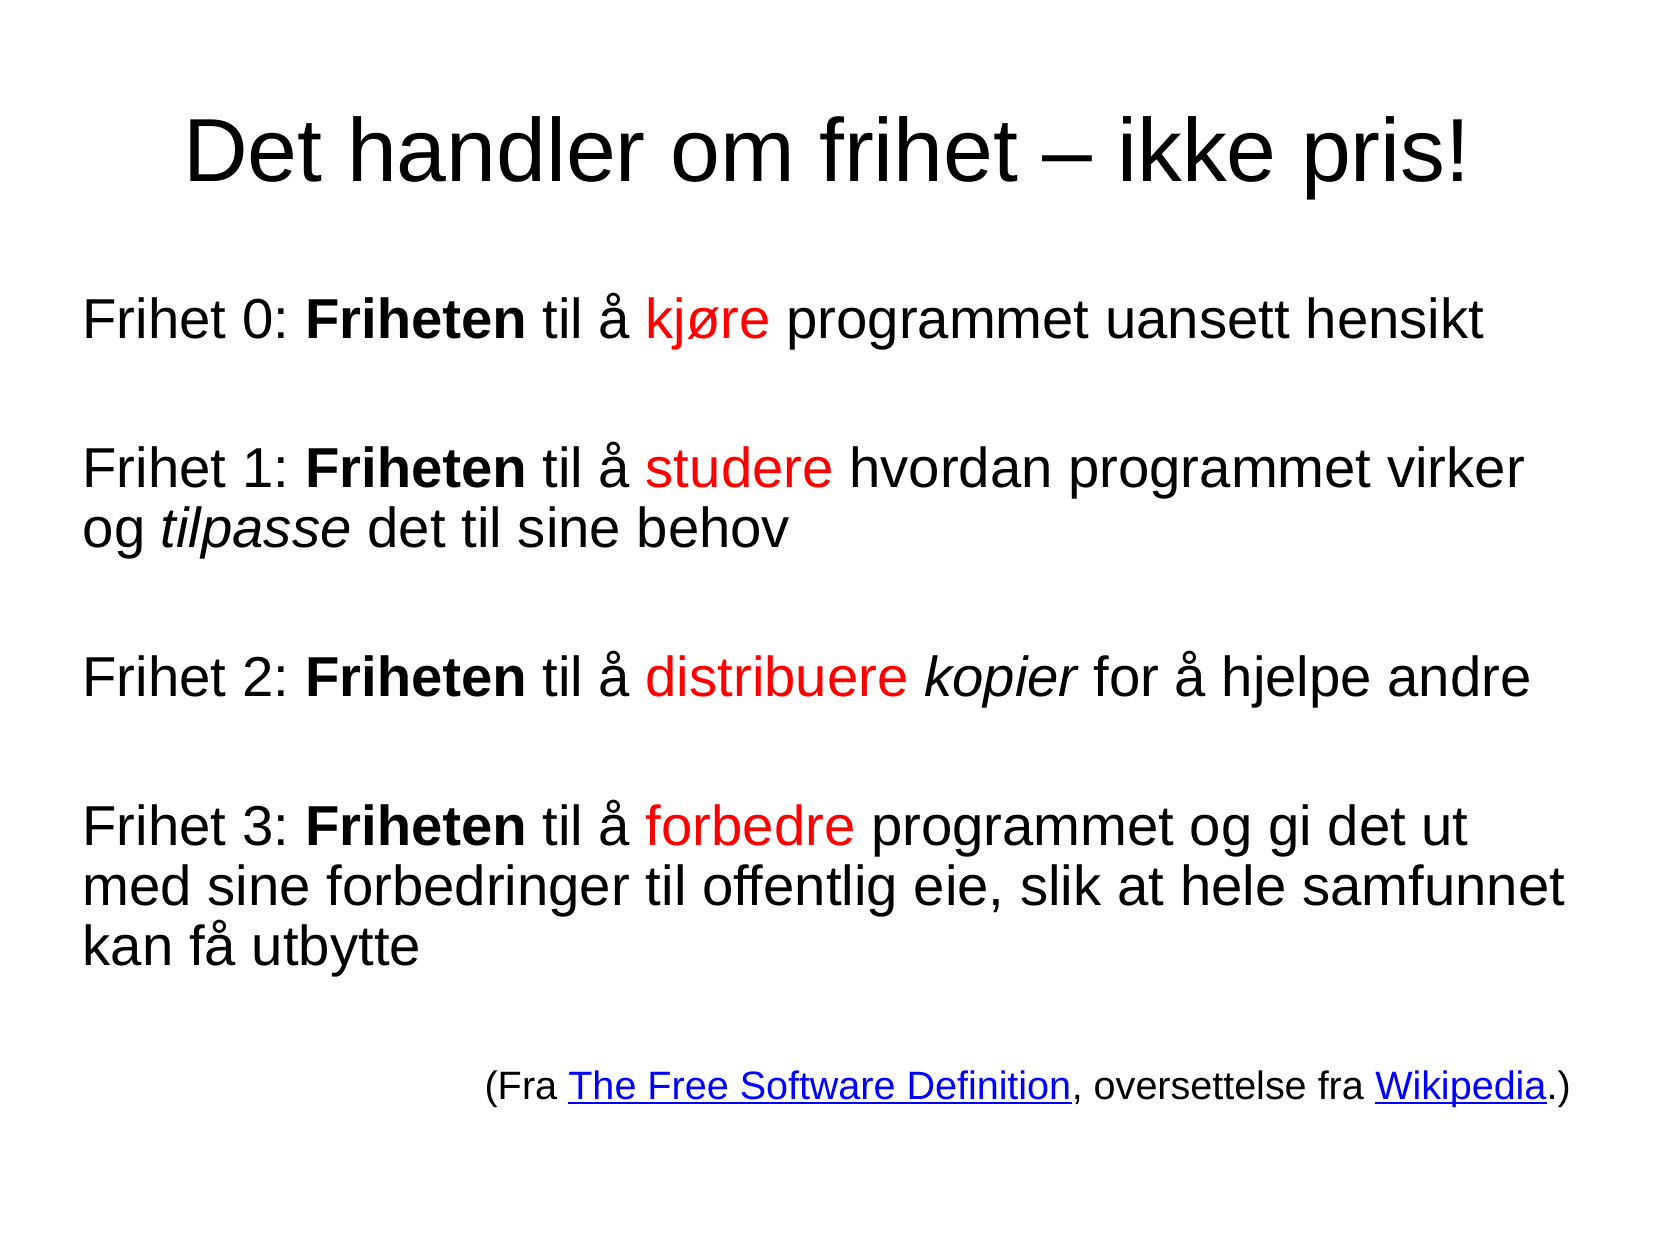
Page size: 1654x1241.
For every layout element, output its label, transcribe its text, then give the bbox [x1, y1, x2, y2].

title Det handler om frihet – ikke pris! [82, 56, 1571, 250]
list Frihet 0: Friheten til å kjøre programmet uansett hensikt Frihet 1: Friheten til å studere hvordan programmet virker og tilpasse det til sine behov Frihet 2: Friheten til å distribuere kopier for å hjelpe andre Frihet 3: Friheten til å forbedre programmet og gi det ut med sine forbedringer til offentlig eie, slik at hele samfunnet kan få utbytte (Fra The Free Software Definition, oversettelse fra Wikipedia.) [82, 290, 1571, 1112]
